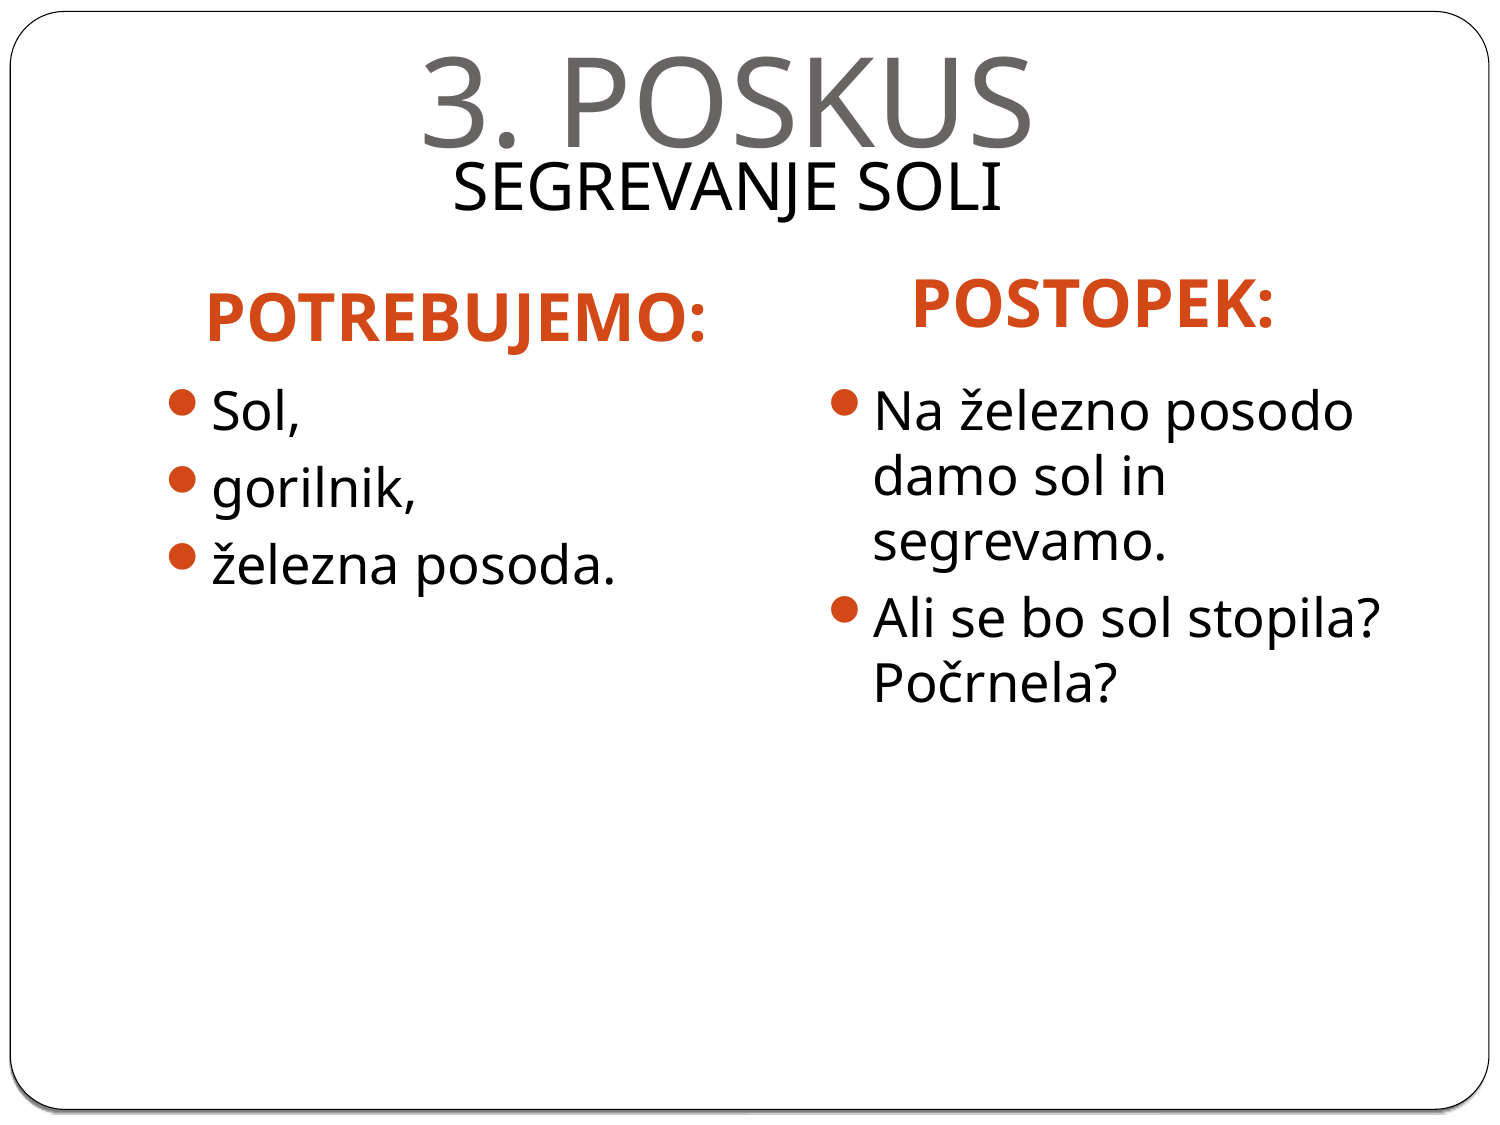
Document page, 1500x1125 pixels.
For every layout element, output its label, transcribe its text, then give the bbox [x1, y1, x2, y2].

list Sol, gorilnik, železna posoda. [150, 368, 763, 1007]
text_box SEGREVANJE SOLI [53, 90, 1404, 278]
list POSTOPEK: [761, 243, 1425, 349]
list POTREBUJEMO: [150, 278, 763, 363]
list Na železno posodo damo sol in segrevamo. Ali se bo sol stopila? Počrnela? [812, 368, 1425, 1007]
title 3. POSKUS [53, 0, 1404, 90]
